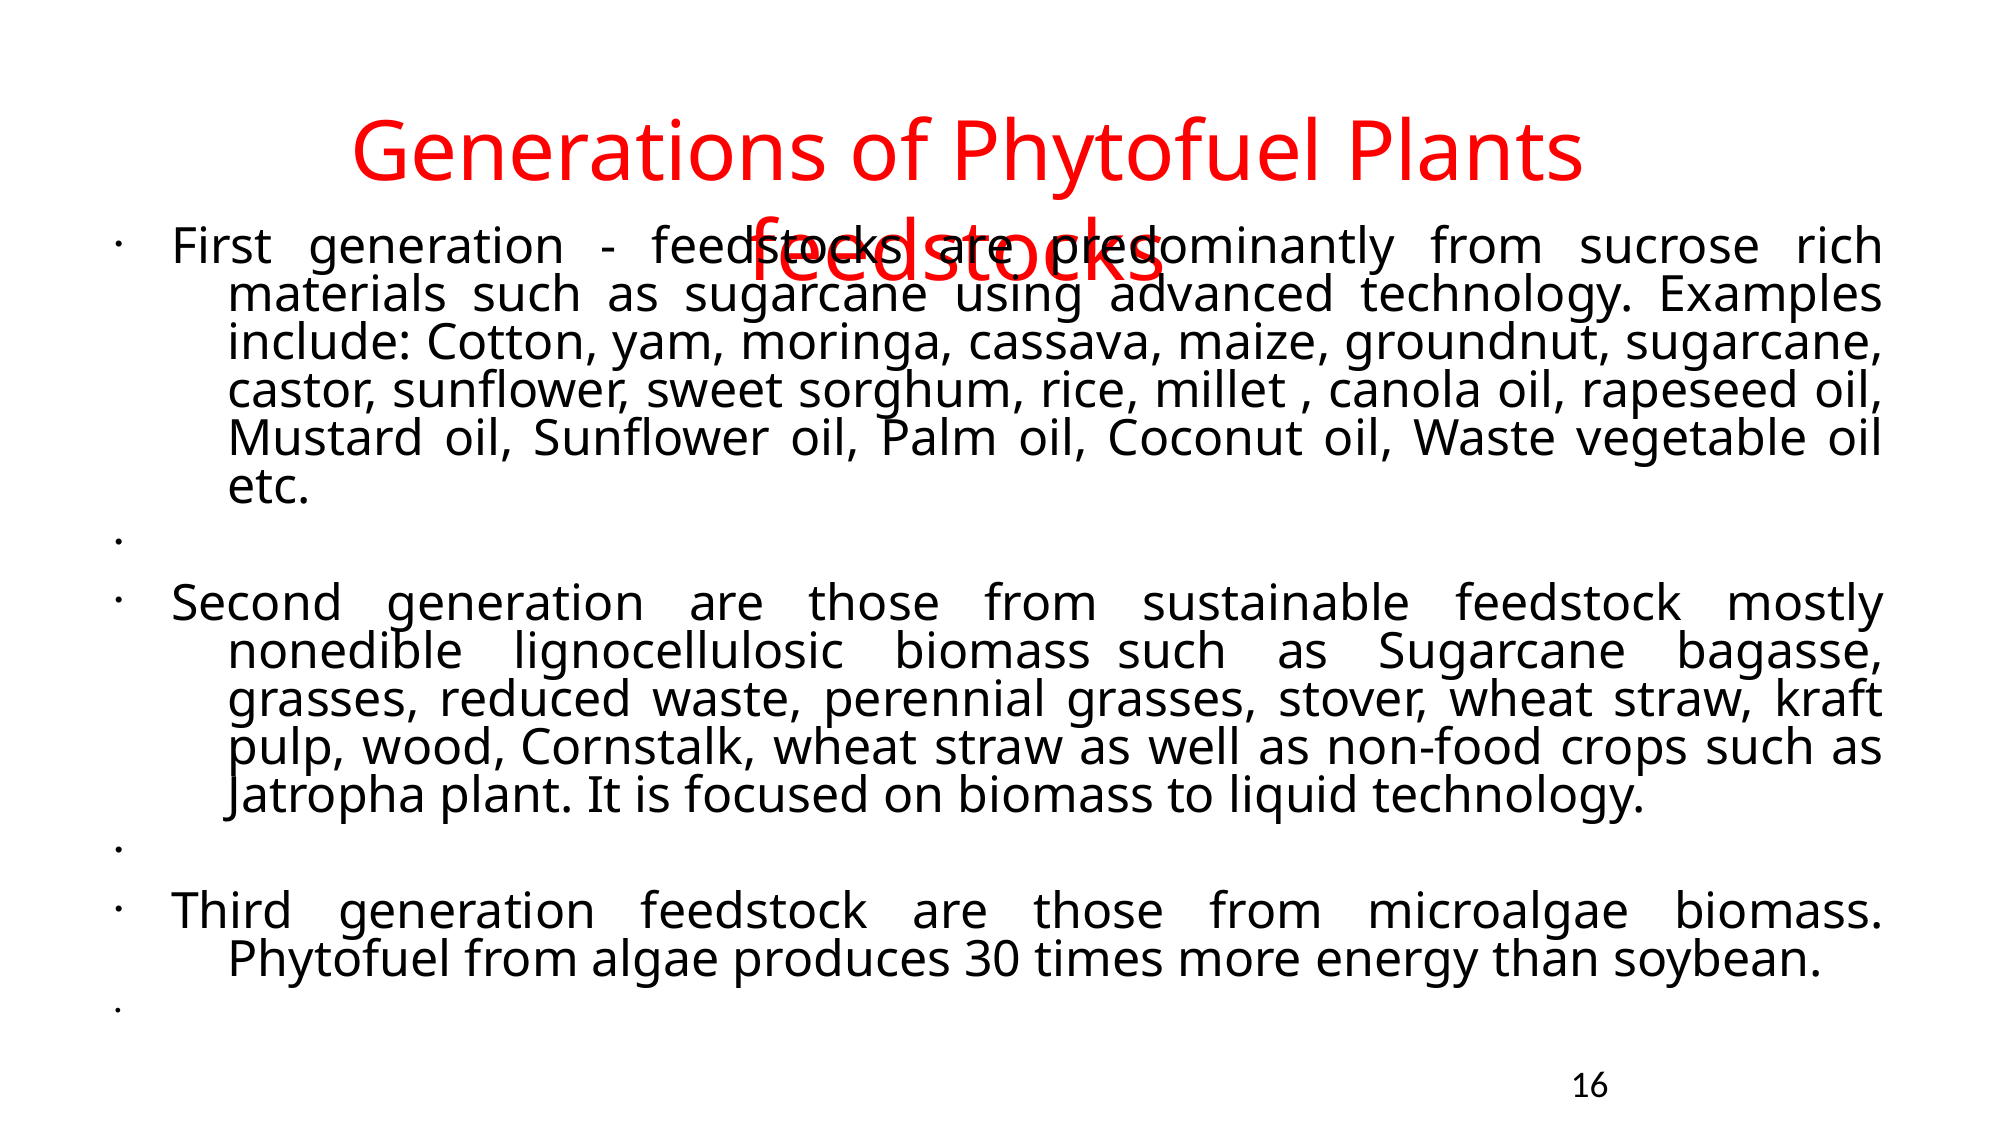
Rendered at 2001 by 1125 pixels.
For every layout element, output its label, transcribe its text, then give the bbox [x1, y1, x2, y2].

list First generation - feedstocks are predominantly from sucrose rich materials such as sugarcane using advanced technology. Examples include: Cotton, yam, moringa, cassava, maize, groundnut, sugarcane, castor, sunflower, sweet sorghum, rice, millet , canola oil, rapeseed oil, Mustard oil, Sunflower oil, Palm oil, Coconut oil, Waste vegetable oil etc. Second generation are those from sustainable feedstock mostly nonedible lignocellulosic biomass such as Sugarcane bagasse, grasses, reduced waste, perennial grasses, stover, wheat straw, kraft pulp, wood, Cornstalk, wheat straw as well as non-food crops such as Jatropha plant. It is focused on biomass to liquid technology. Third generation feedstock are those from microalgae biomass. Phytofuel from algae produces 30 times more energy than soybean. [99, 149, 1900, 1053]
title Generations of Phytofuel Plants feedstocks [143, 9, 1794, 148]
text_box [1555, 1052, 1973, 1125]
